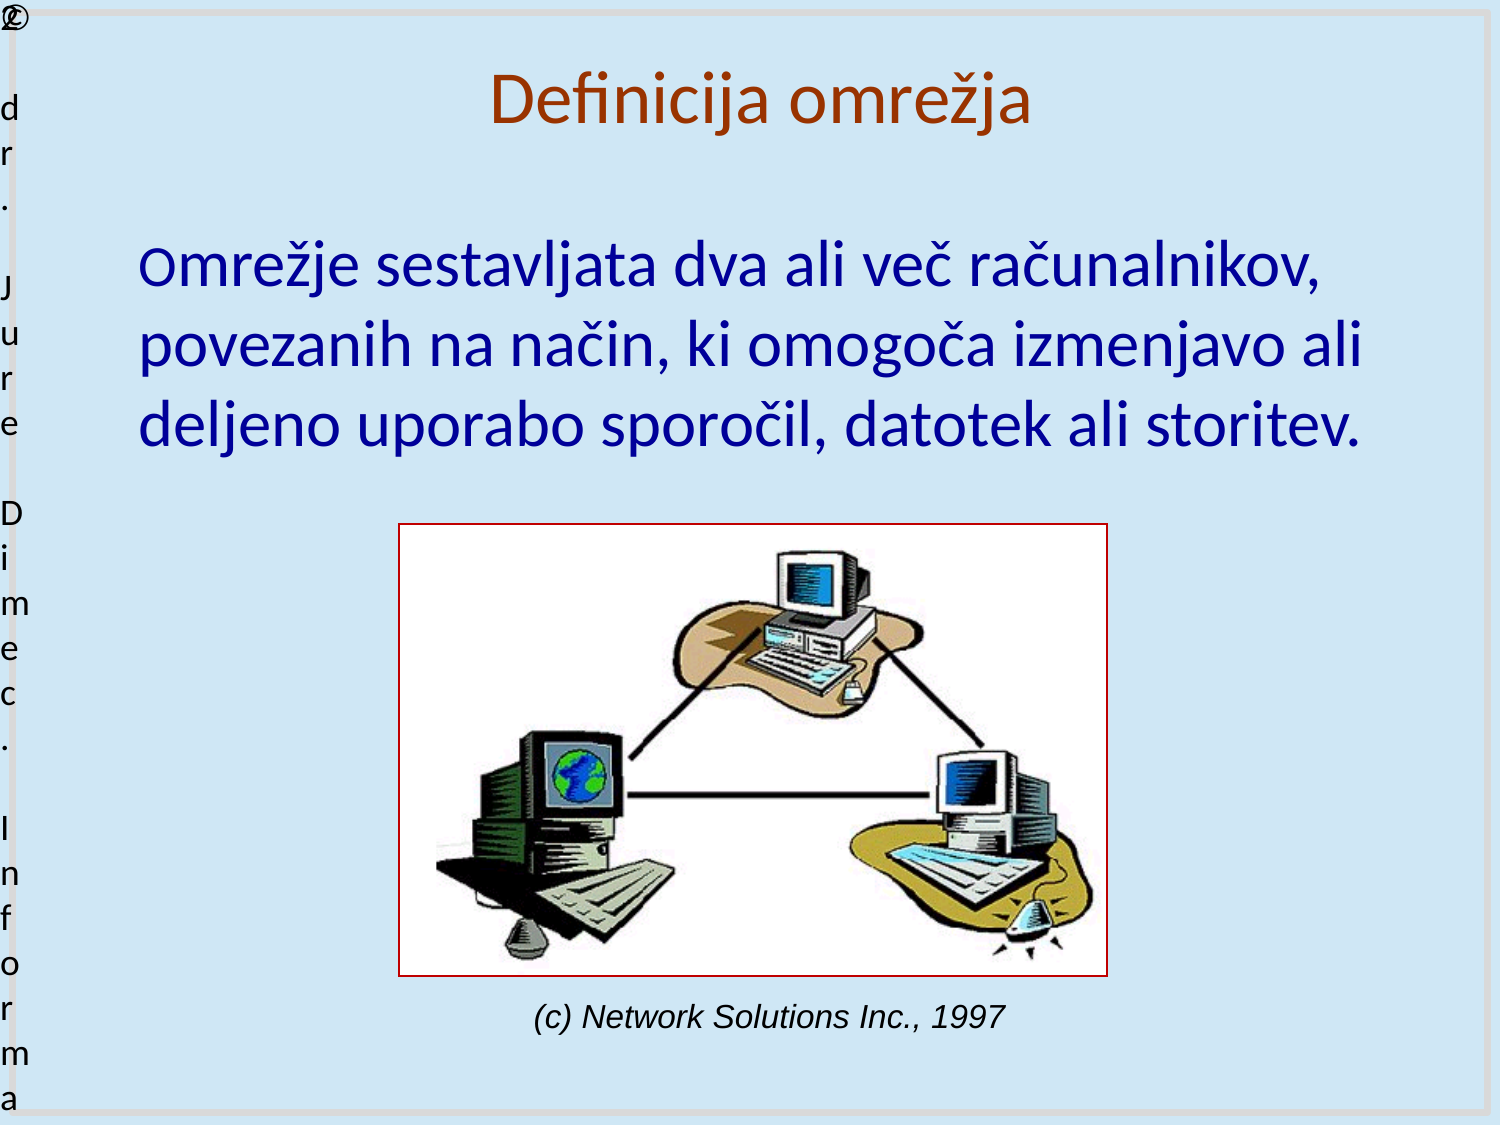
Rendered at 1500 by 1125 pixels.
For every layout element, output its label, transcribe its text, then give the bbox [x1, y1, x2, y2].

list Omrežje sestavljata dva ali več računalnikov, povezanih na način, ki omogoča izmenjavo ali deljeno uporabo sporočil, datotek ali storitev. [50, 212, 1463, 1013]
picture [399, 525, 1107, 975]
title Definicija omrežja [41, 37, 1483, 150]
text_box (c) Network Solutions Inc., 1997 [518, 987, 1021, 1043]
